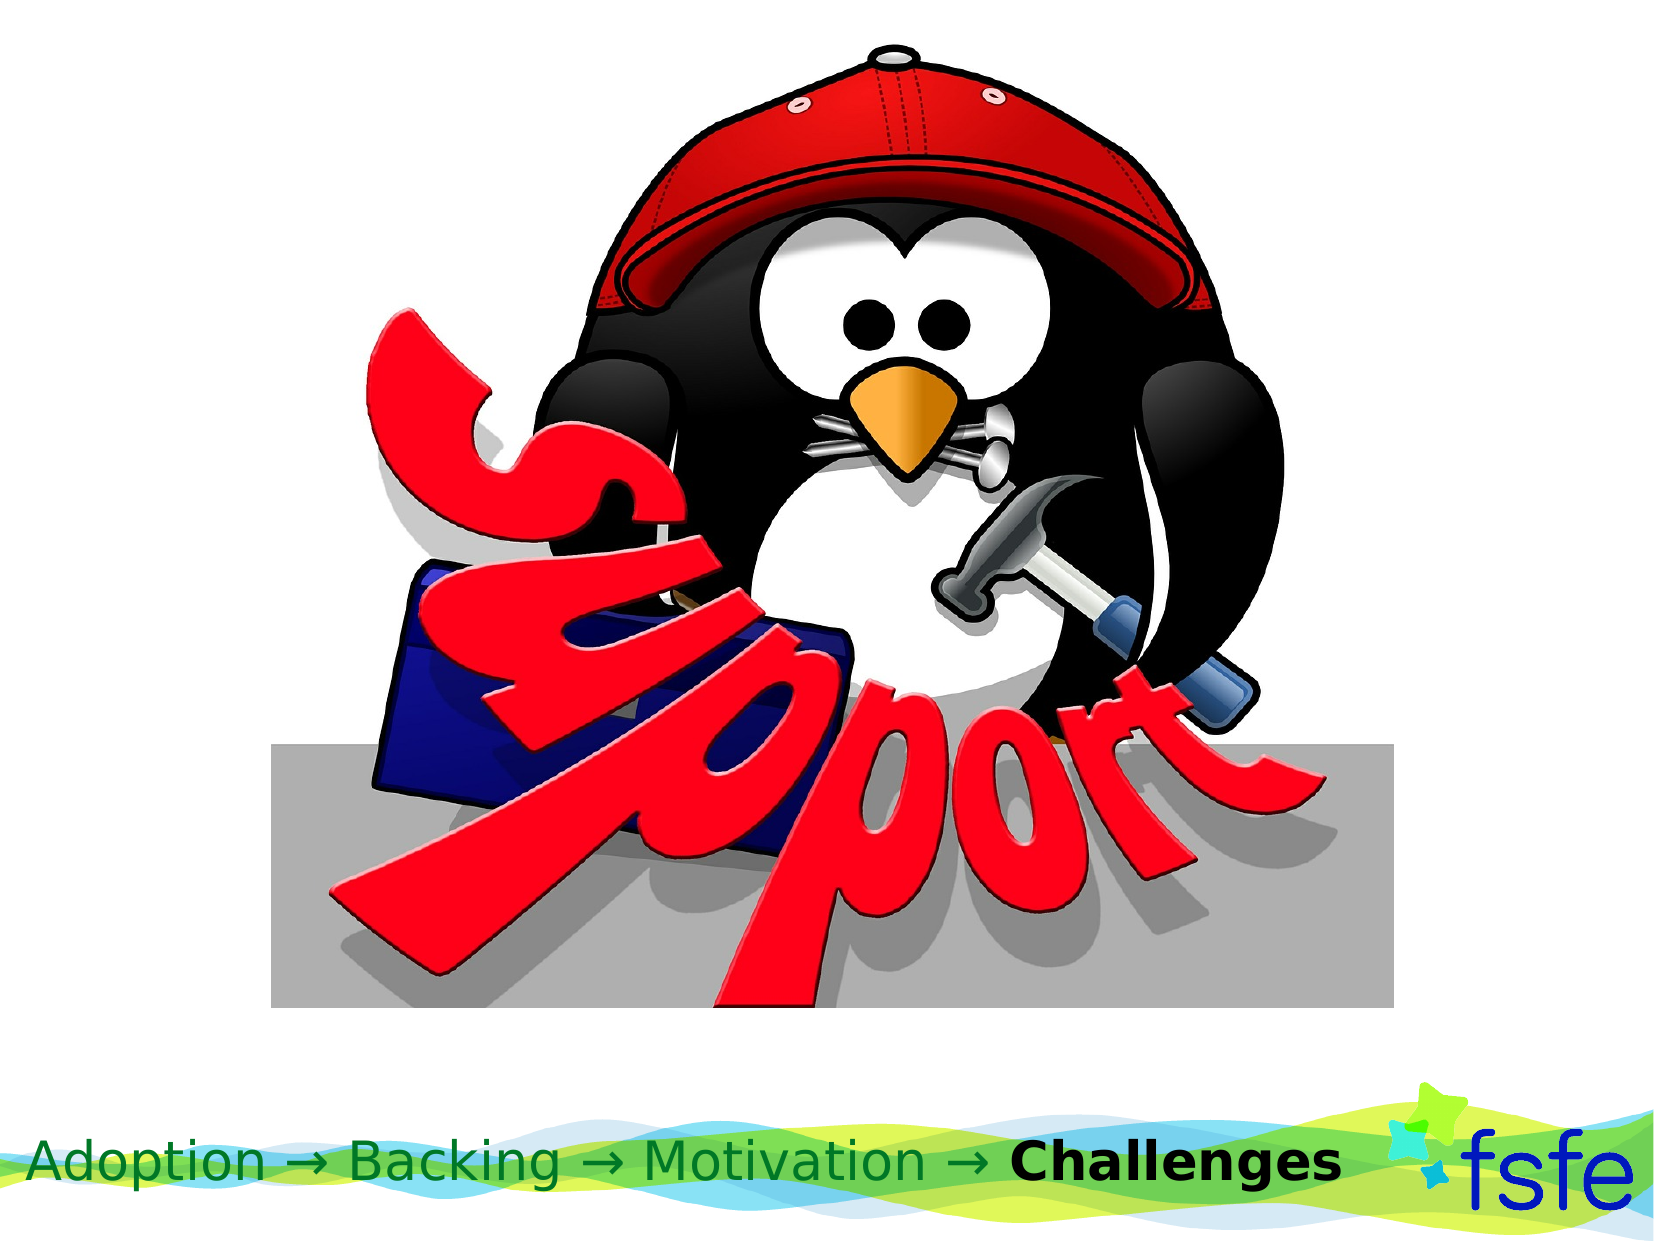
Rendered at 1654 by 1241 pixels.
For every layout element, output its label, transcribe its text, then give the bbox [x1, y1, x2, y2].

picture [0, 1081, 1654, 1241]
picture [271, 0, 1394, 1008]
title Adoption → Backing → Motivation → Challenges [0, 1100, 1371, 1217]
